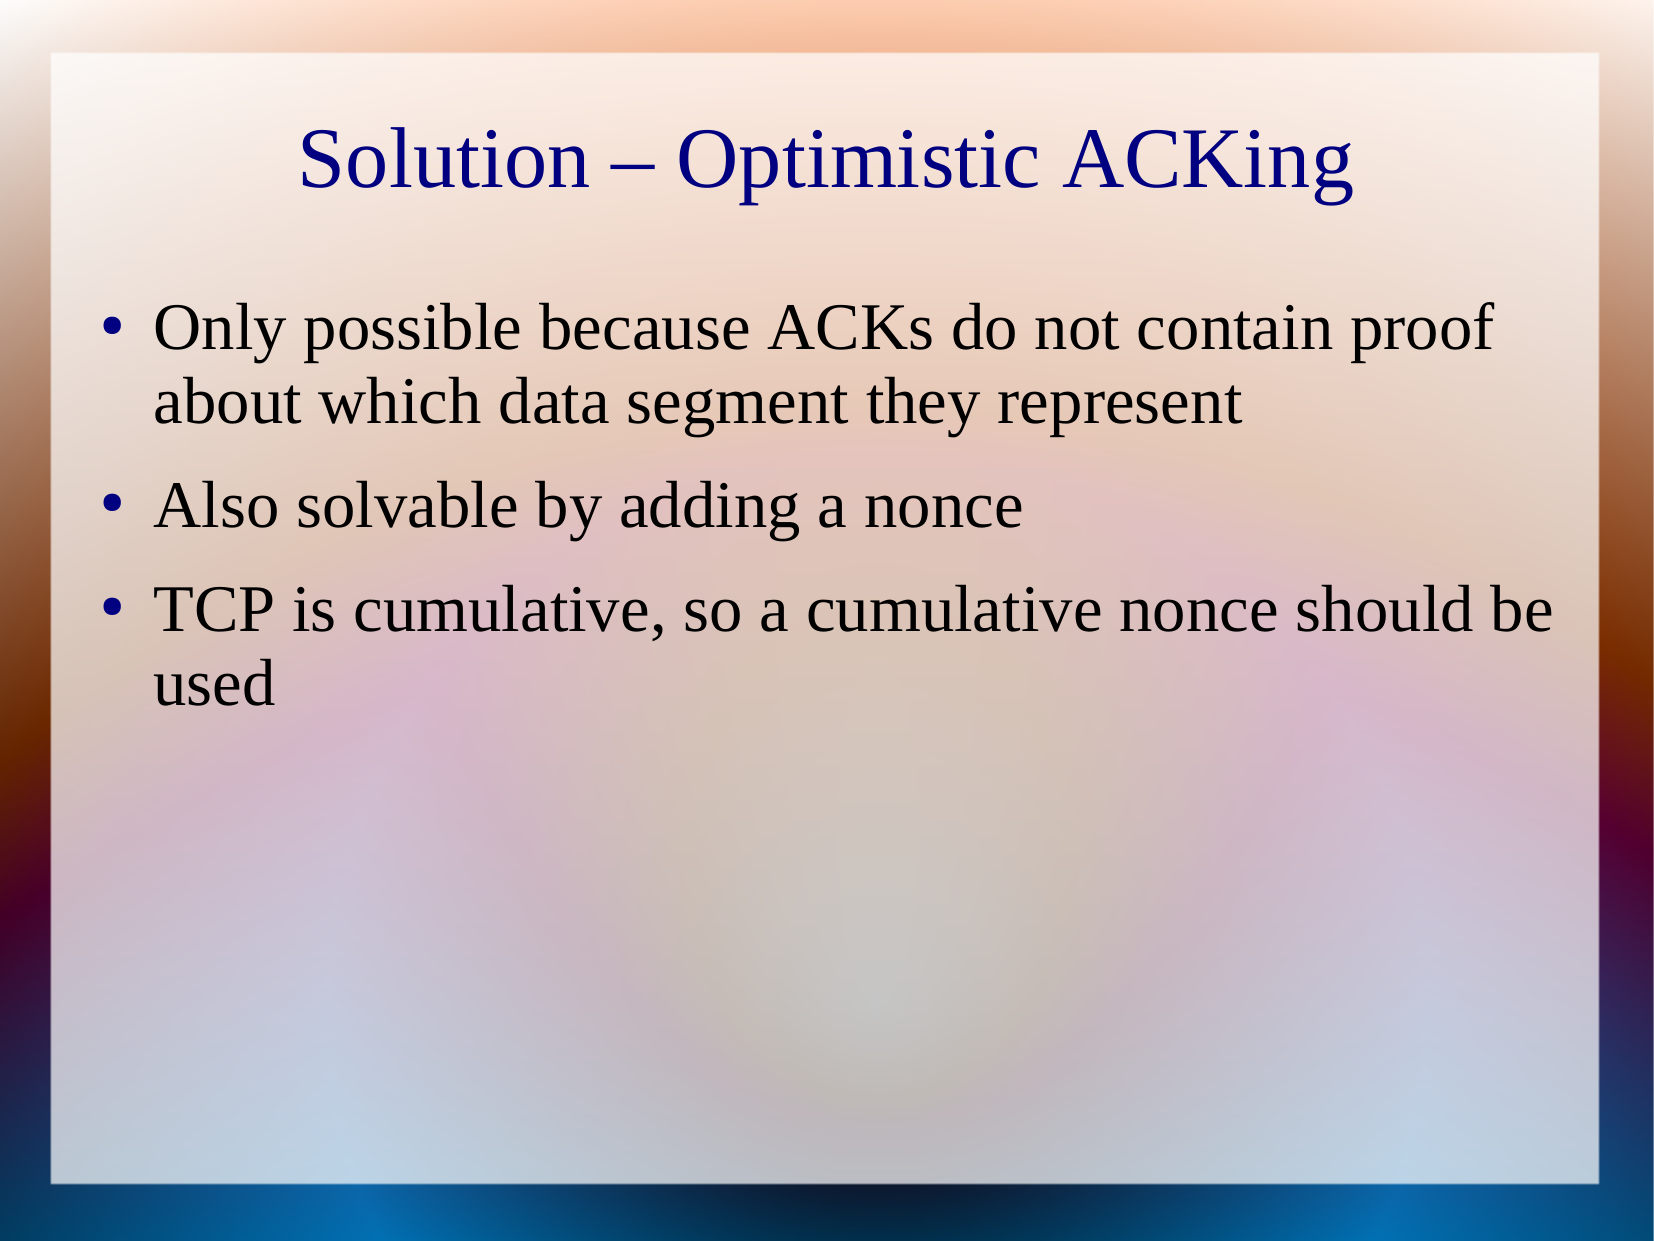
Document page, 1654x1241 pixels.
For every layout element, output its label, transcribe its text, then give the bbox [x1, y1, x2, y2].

picture [0, 0, 1654, 1241]
title Solution – Optimistic ACKing [82, 55, 1571, 263]
list Only possible because ACKs do not contain proof about which data segment they represent Also solvable by adding a nonce TCP is cumulative, so a cumulative nonce should be used [82, 290, 1571, 1034]
